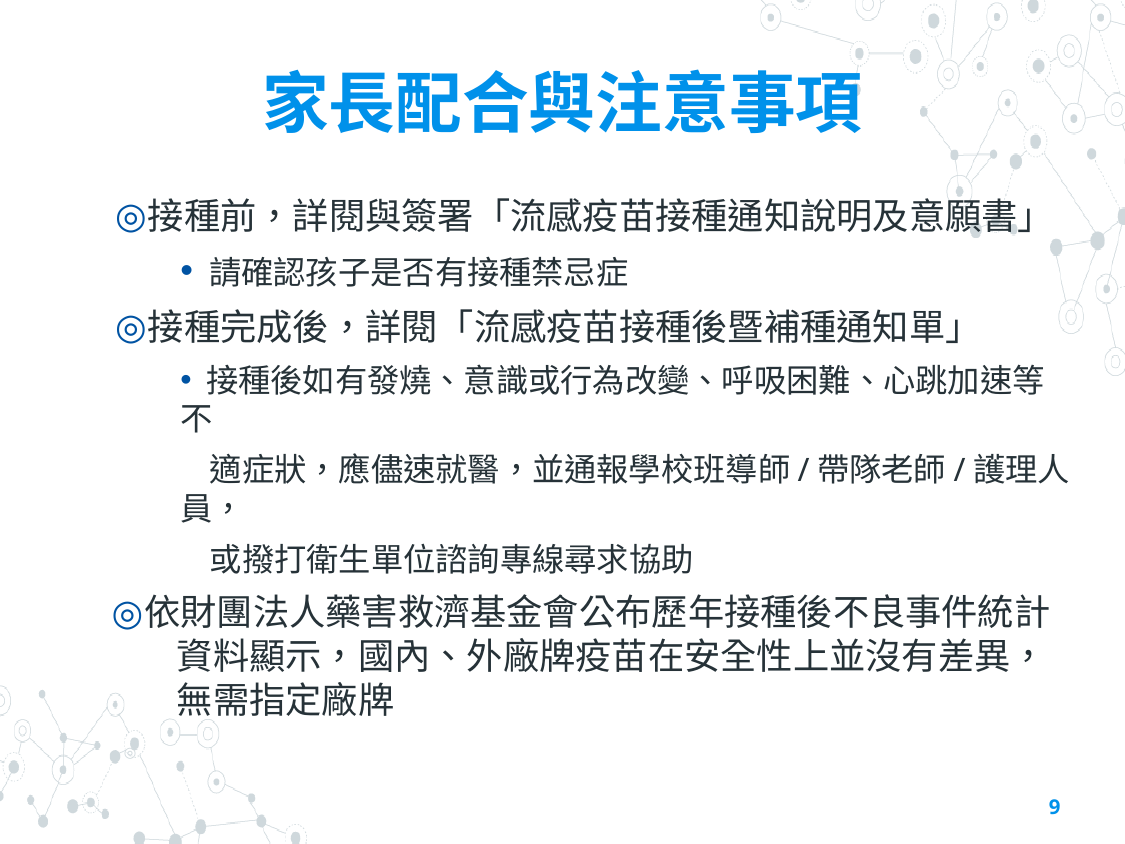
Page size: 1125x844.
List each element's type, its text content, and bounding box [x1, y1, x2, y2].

title 家長配合與注意事項 [96, 40, 1029, 157]
text_box 9 [1033, 779, 1102, 844]
list 接種前，詳閱與簽署「流感疫苗接種通知說明及意願書」 請確認孩子是否有接種禁忌症 接種完成後，詳閱「流感疫苗接種後暨補種通知單」 接種後如有發燒、意識或行為改變、呼吸困難、心跳加速等不 適症狀，應儘速就醫，並通報學校班導師/帶隊老師/護理人員， 或撥打衛生單位諮詢專線尋求協助 依財團法人藥害救濟基金會公布歷年接種後不良事件統計資料顯示，國內、外廠牌疫苗在安全性上並沒有差異，無需指定廠牌 [96, 177, 1087, 765]
